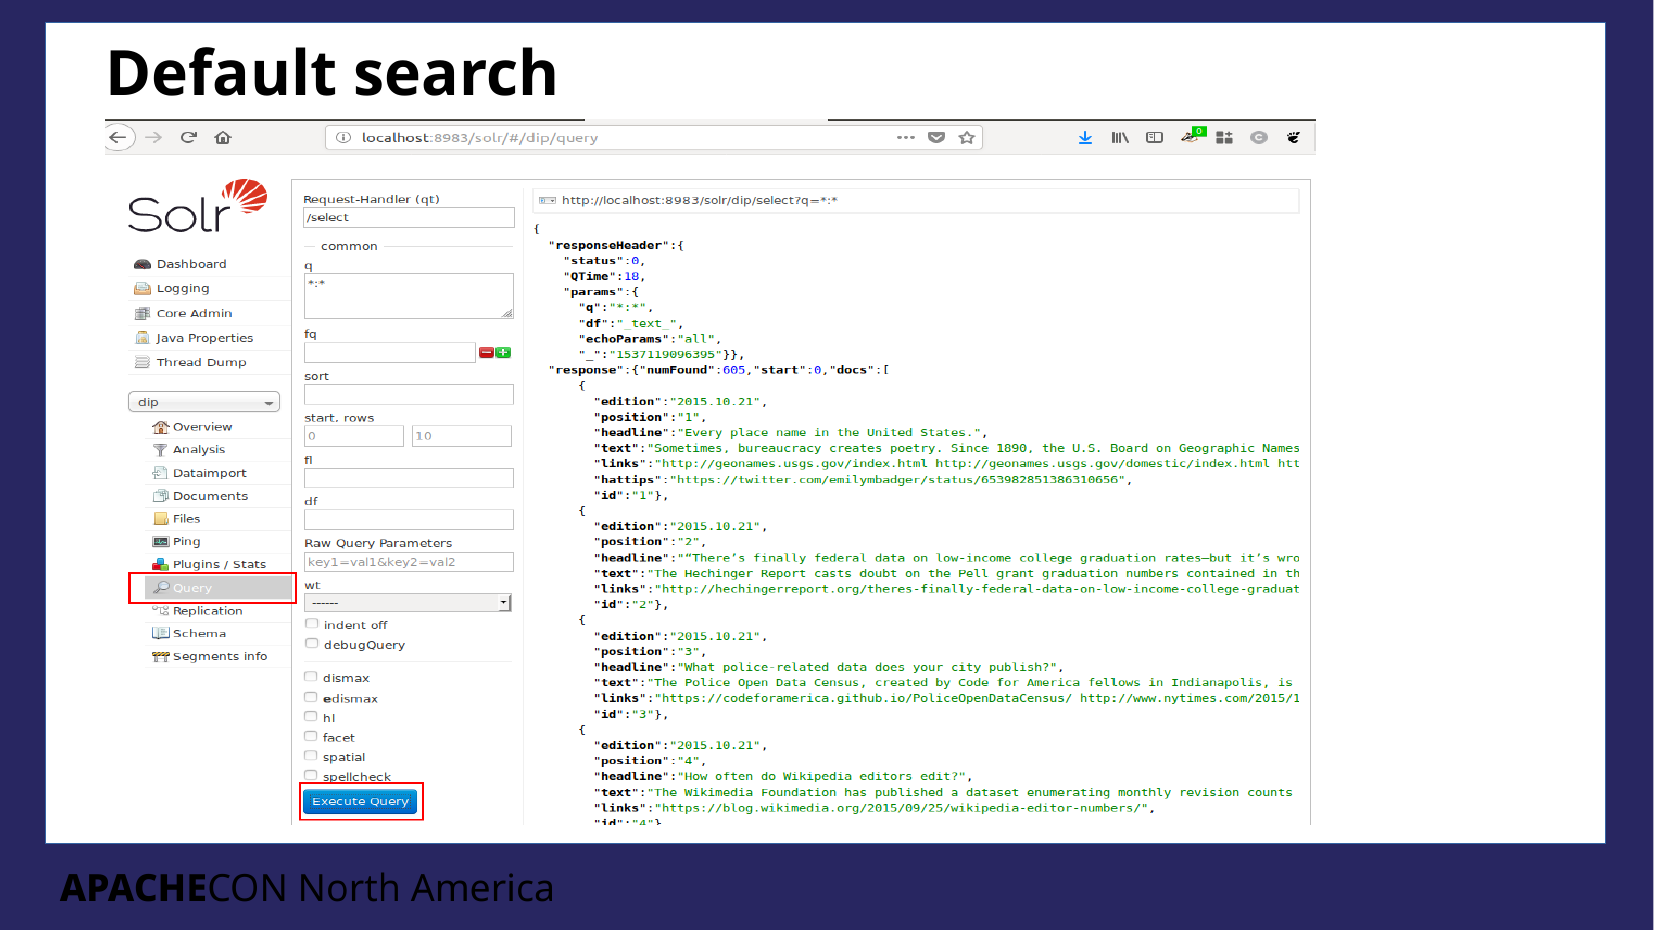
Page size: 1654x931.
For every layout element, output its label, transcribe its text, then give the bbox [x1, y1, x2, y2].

picture [105, 119, 1316, 826]
title Default search [105, 32, 1546, 110]
